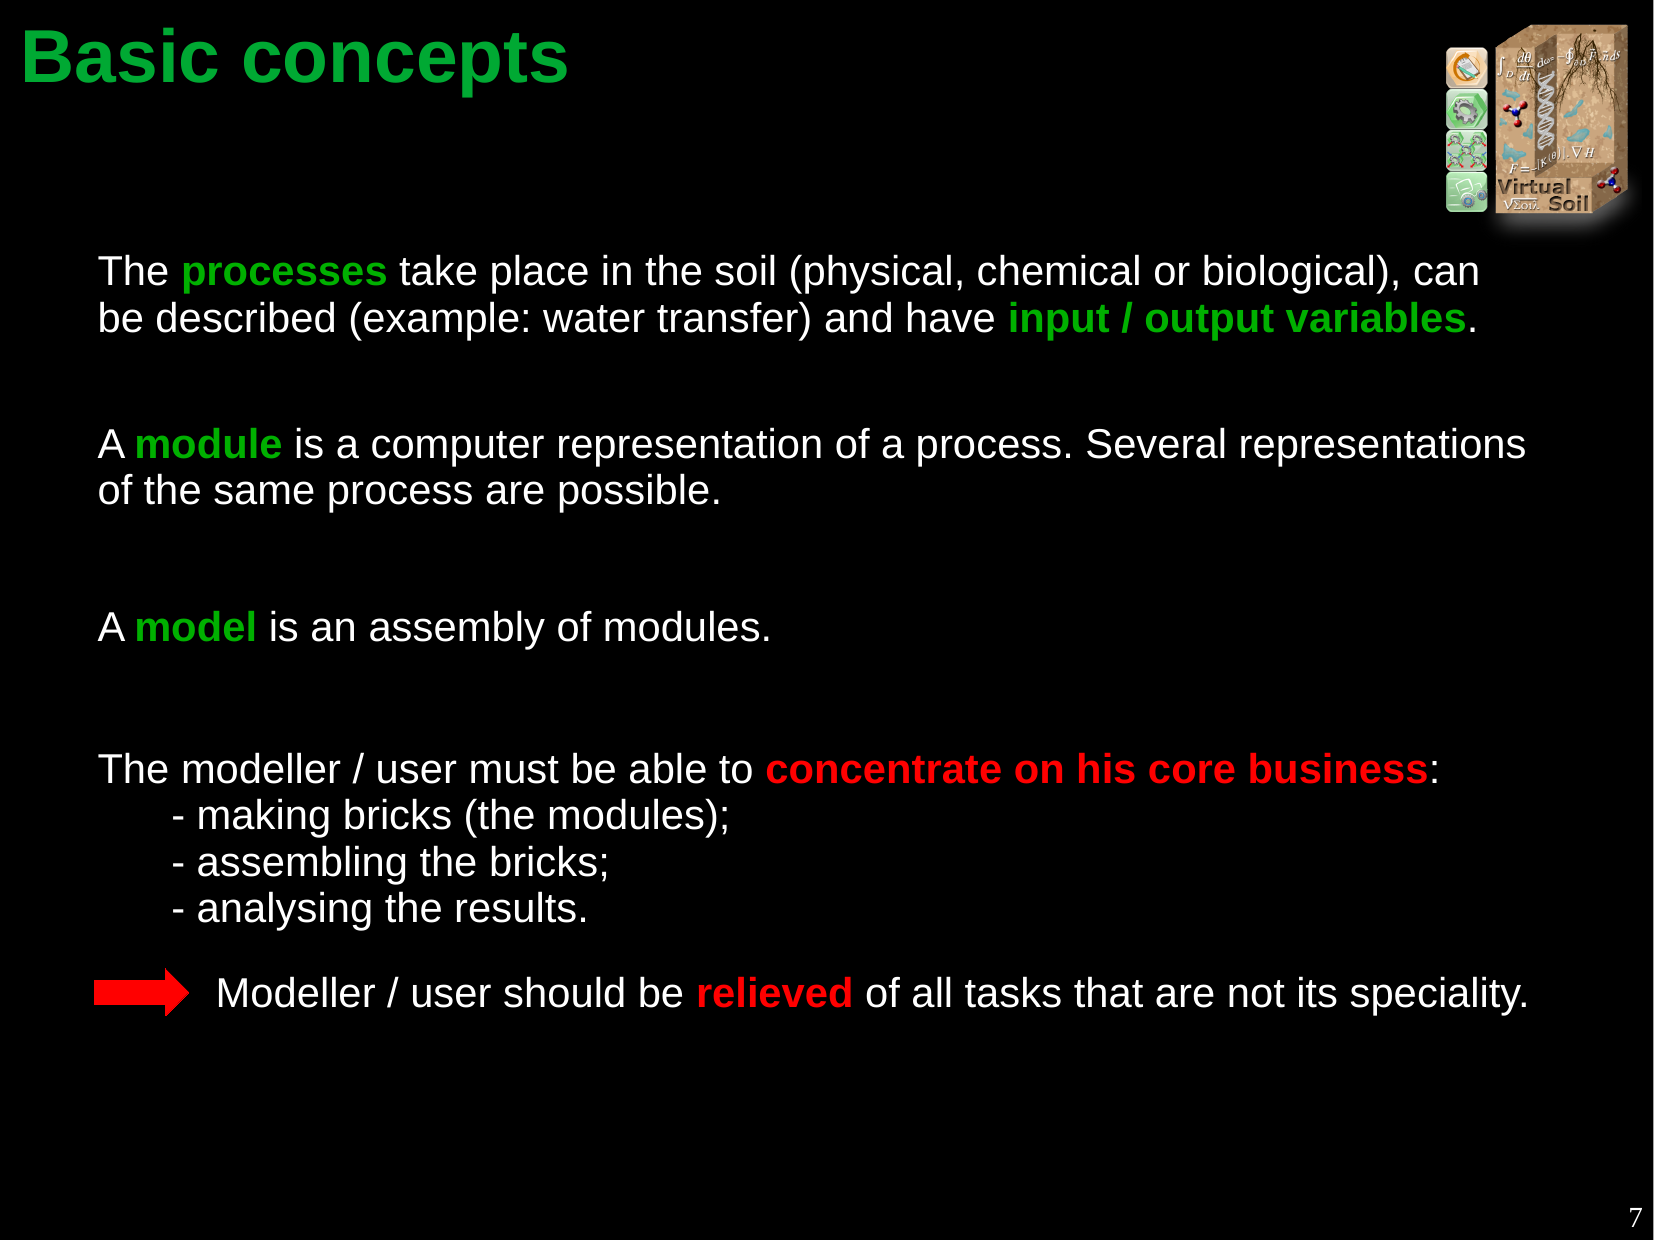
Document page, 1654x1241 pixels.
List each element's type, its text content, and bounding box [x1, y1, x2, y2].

text_box A module is a computer representation of a process. Several representations of the same process are possible. [82, 413, 1560, 522]
text_box [94, 968, 189, 1016]
text_box Basic concepts [5, 7, 1276, 107]
text_box The processes take place in the soil (physical, chemical or biological), can be described (example: water transfer) and have input / output variables. [82, 240, 1512, 395]
text_box Modeller / user should be relieved of all tasks that are not its speciality. [200, 962, 1642, 1040]
text_box A model is an assembly of modules. [82, 596, 1323, 668]
picture [1409, 0, 1642, 260]
text_box The modeller / user must be able to concentrate on his core business: - making bricks (the modules); - assembling the bricks; - analysing the results. [82, 738, 1524, 986]
